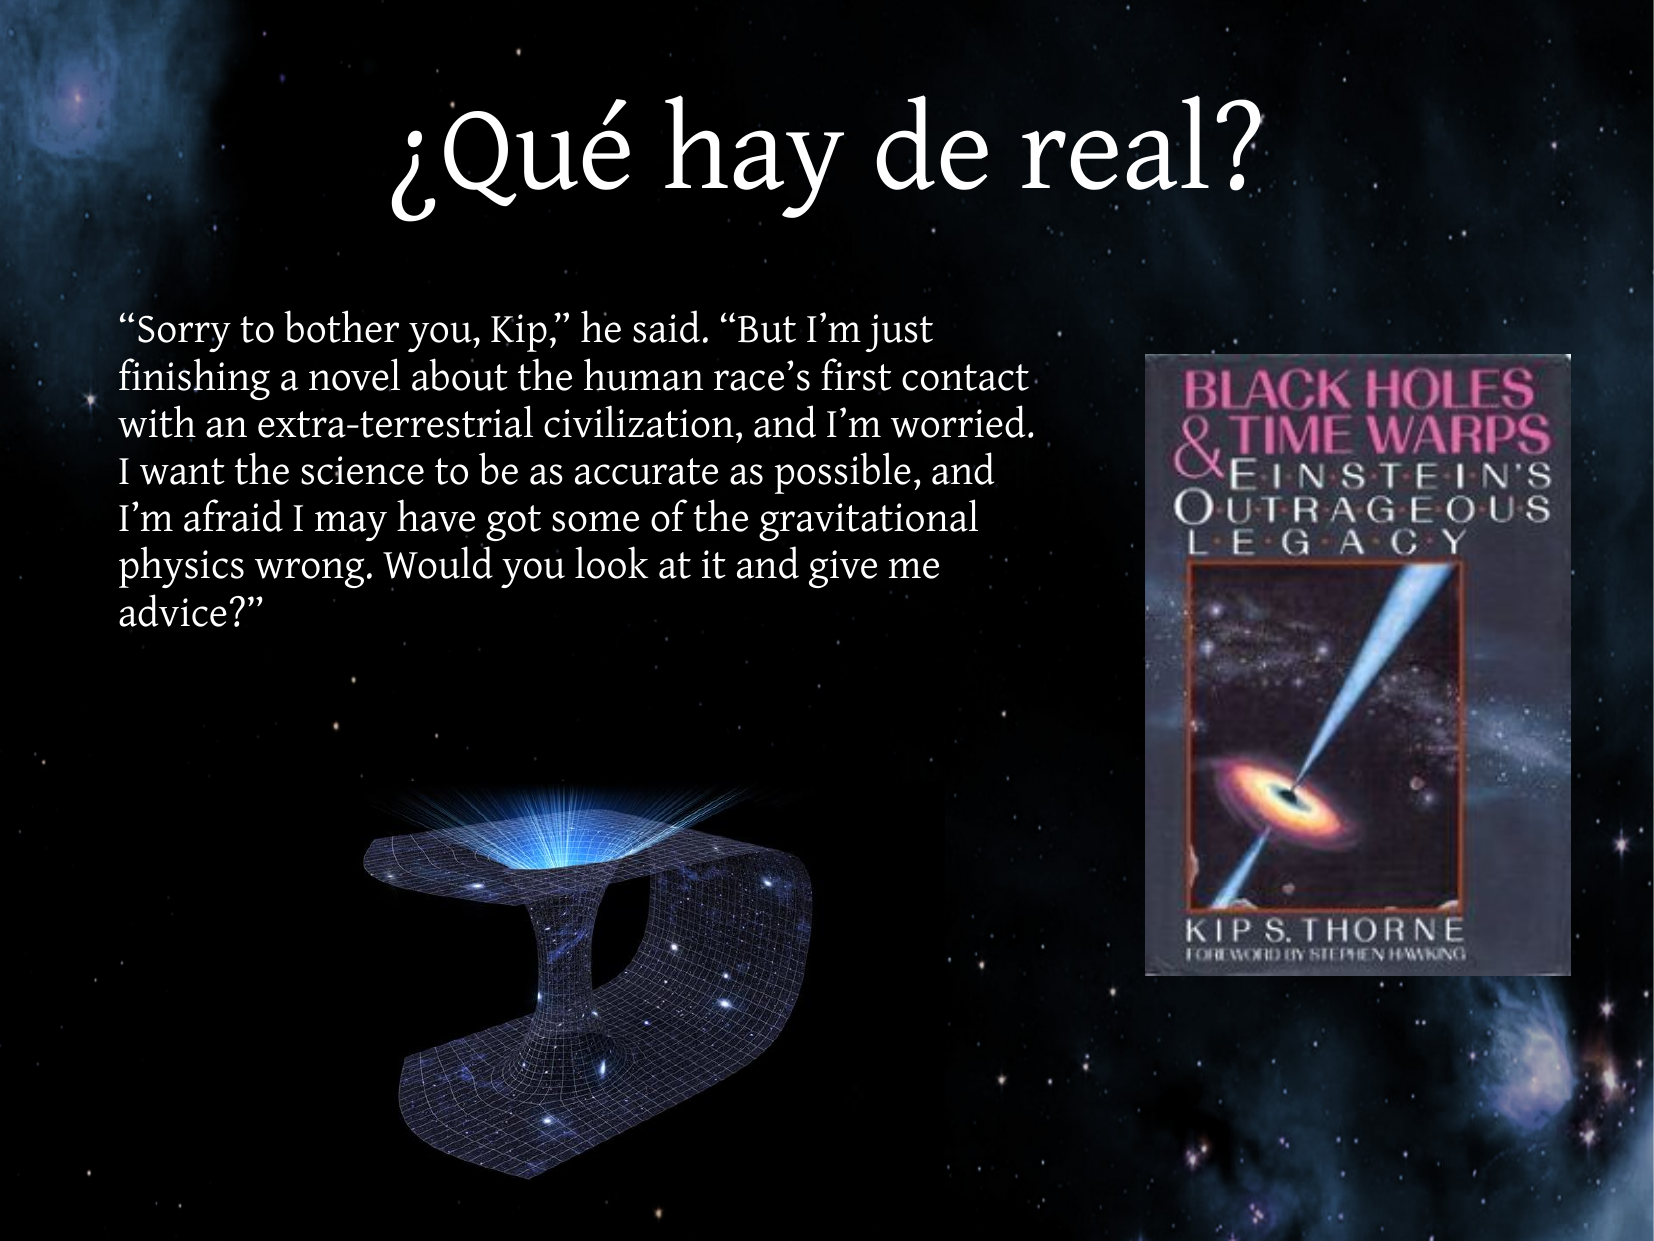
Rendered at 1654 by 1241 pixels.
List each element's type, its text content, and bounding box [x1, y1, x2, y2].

picture [0, 0, 1654, 1241]
title ¿Qué hay de real? [82, 49, 1571, 257]
list “Sorry to bother you, Kip,” he said. “But I’m just finishing a novel about the human race’s first contact with an extra-terrestrial civilization, and I’m worried. I want the science to be as accurate as possible, and I’m afraid I may have got some of the gravitational physics wrong. Would you look at it and give me advice?” [47, 307, 1052, 768]
